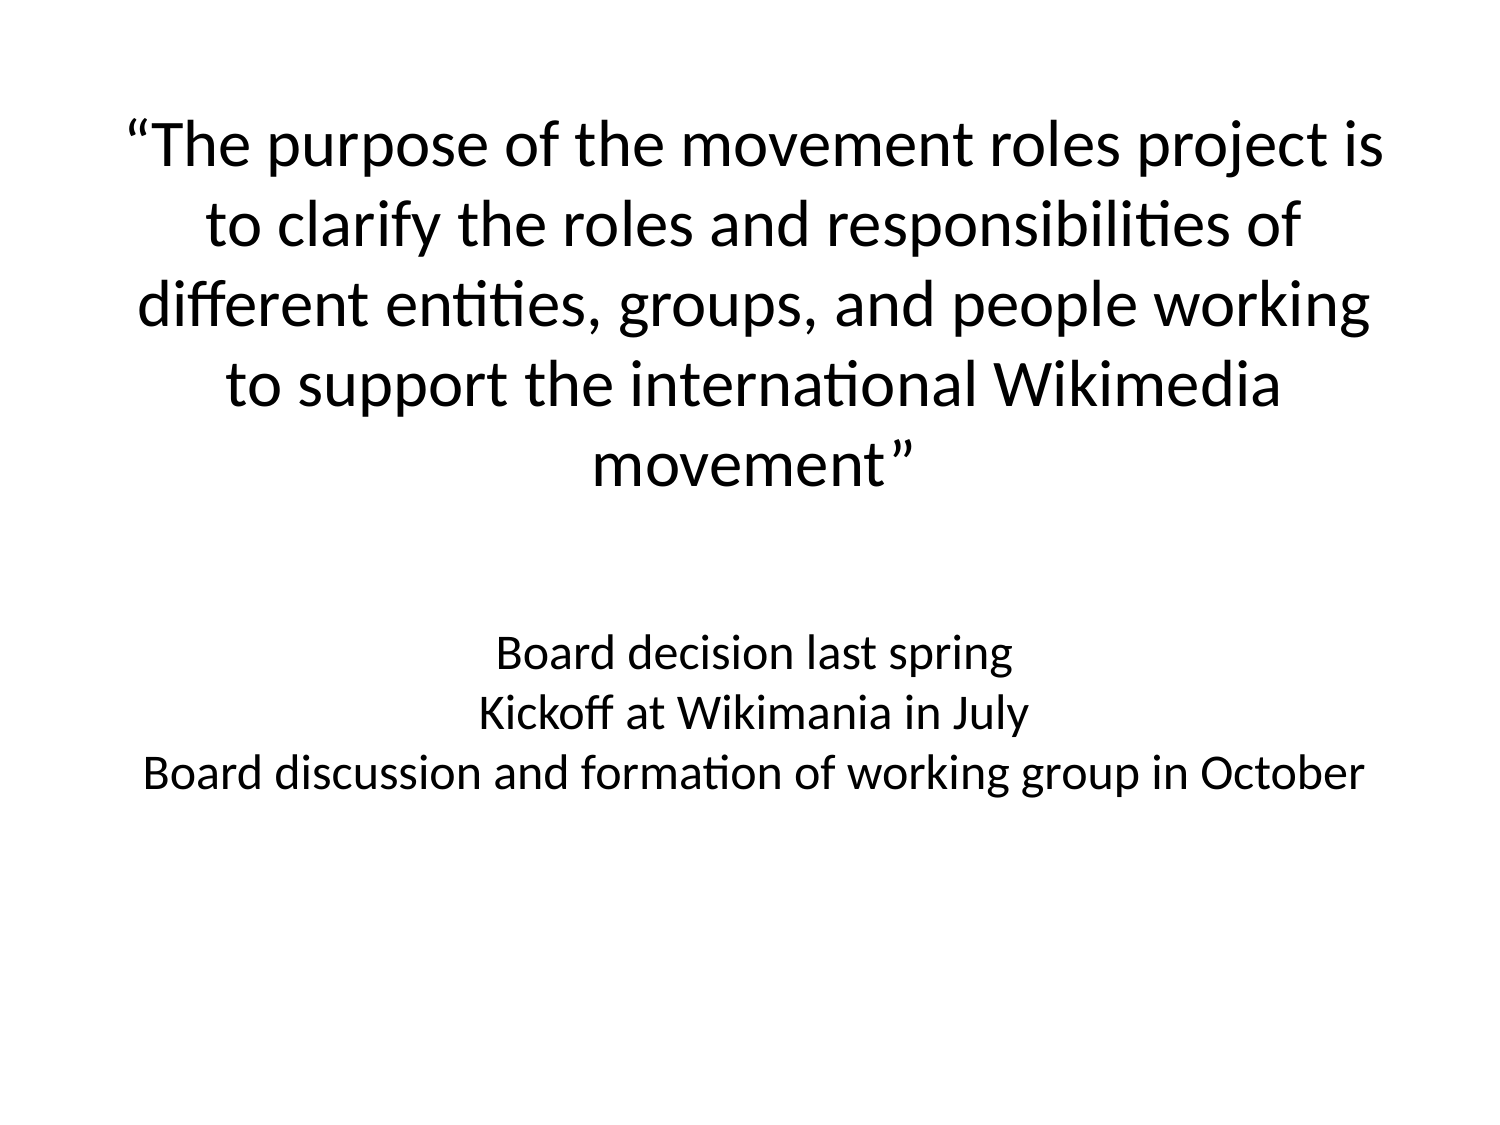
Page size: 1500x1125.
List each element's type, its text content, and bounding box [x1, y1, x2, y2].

text_box “The purpose of the movement roles project is to clarify the roles and responsibilities of different entities, groups, and people working to support the international Wikimedia movement” Board decision last spring Kickoff at Wikimania in July Board discussion and formation of working group in October [102, 92, 1406, 808]
